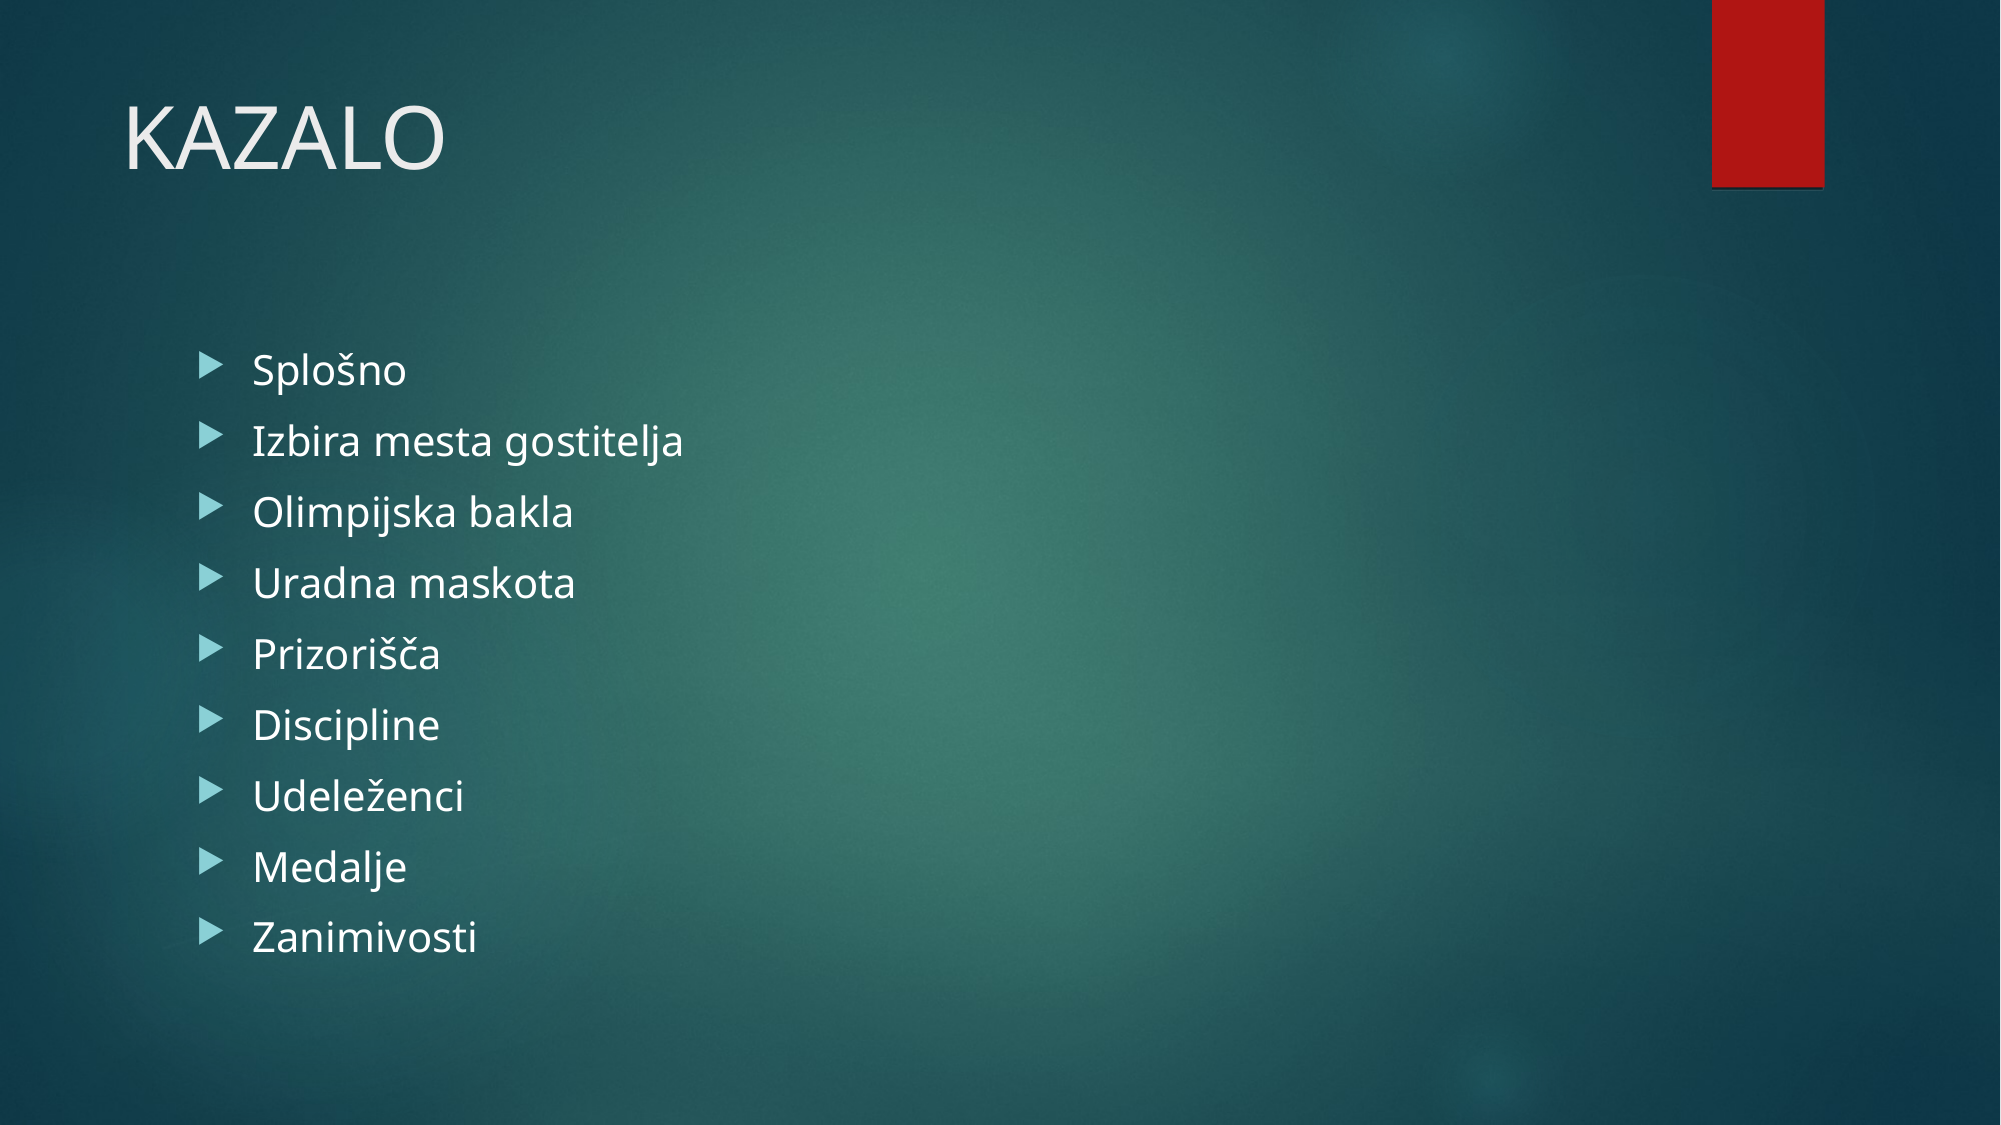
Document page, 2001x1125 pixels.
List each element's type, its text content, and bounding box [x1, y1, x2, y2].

picture [0, 0, 2001, 1125]
list Splošno Izbira mesta gostitelja Olimpijska bakla Uradna maskota Prizorišča Discipline Udeleženci Medalje Zanimivosti [181, 336, 1649, 1025]
title KAZALO [106, 74, 1649, 304]
